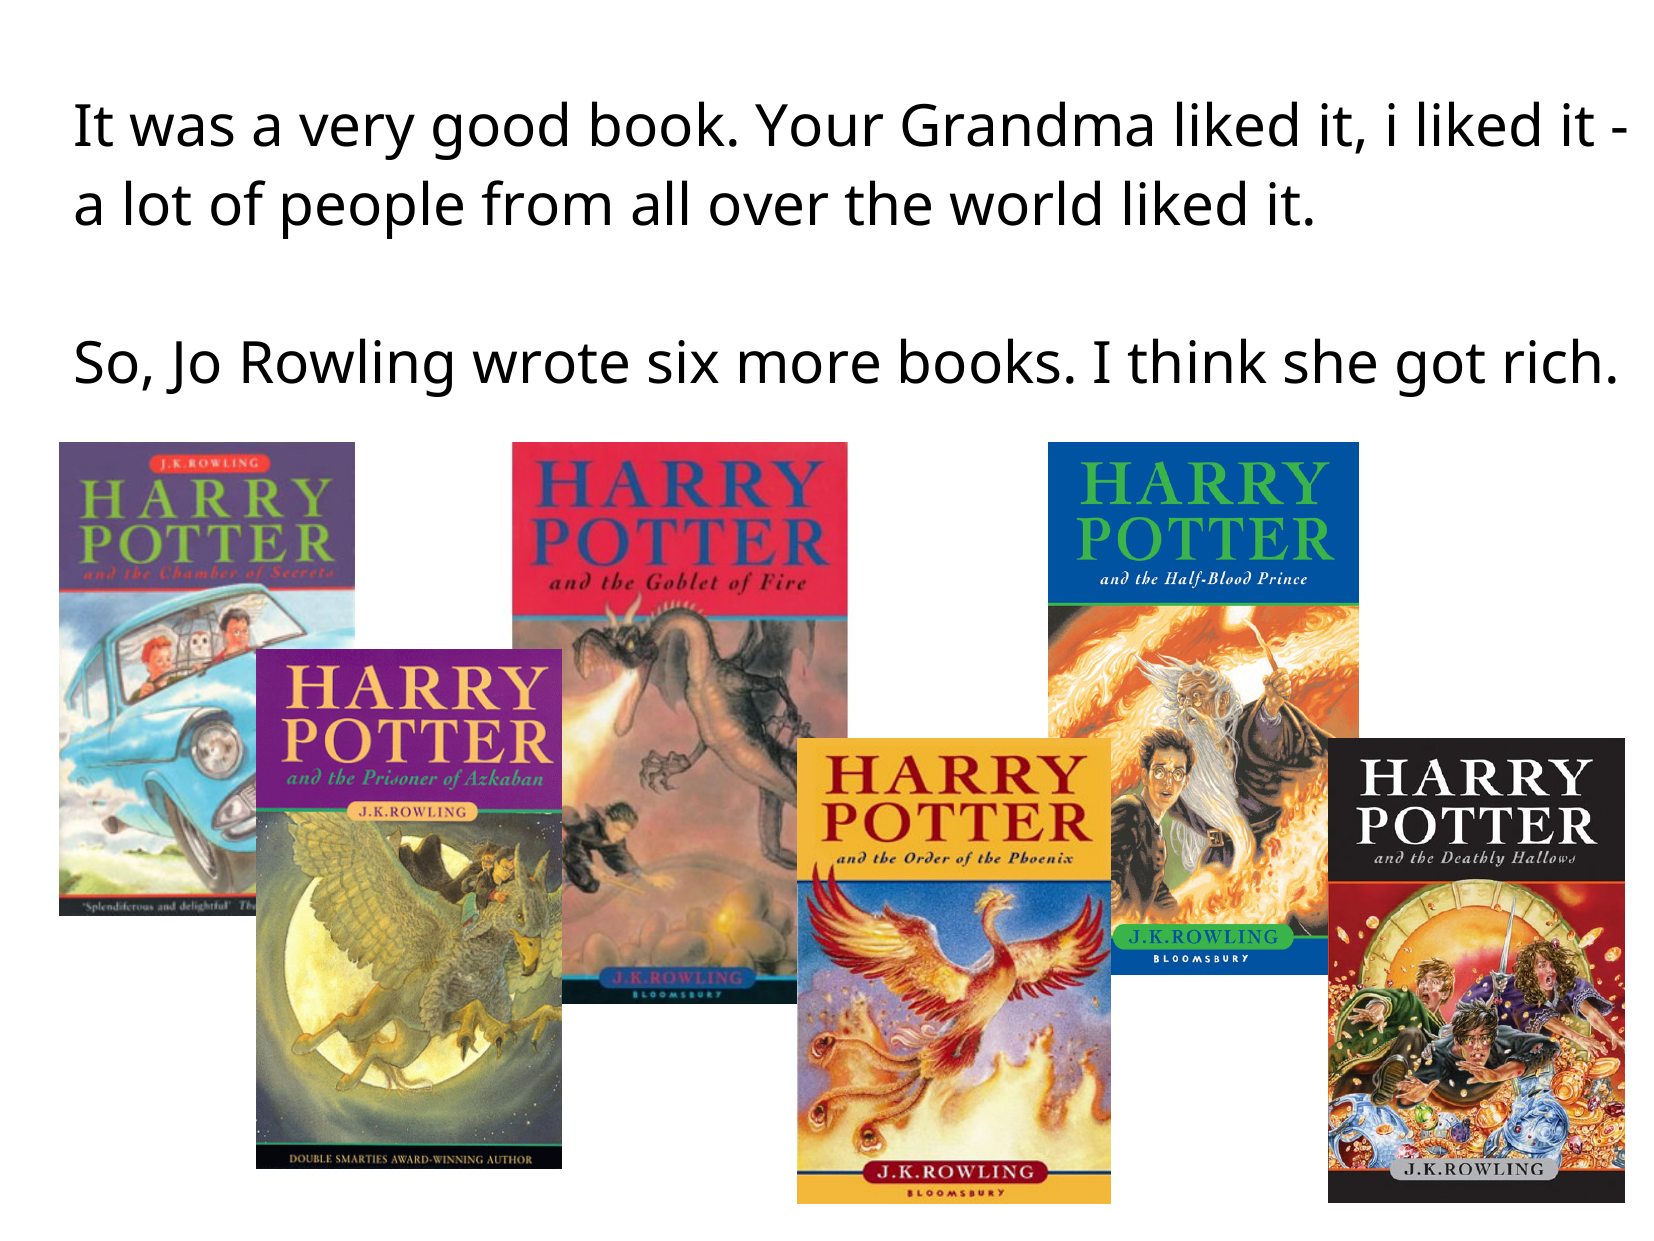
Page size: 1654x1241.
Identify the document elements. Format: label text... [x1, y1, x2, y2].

text_box It was a very good book. Your Grandma liked it, i liked it - a lot of people from all over the world liked it. So, Jo Rowling wrote six more books. I think she got rich. [59, 76, 1654, 435]
picture [59, 442, 1625, 1204]
